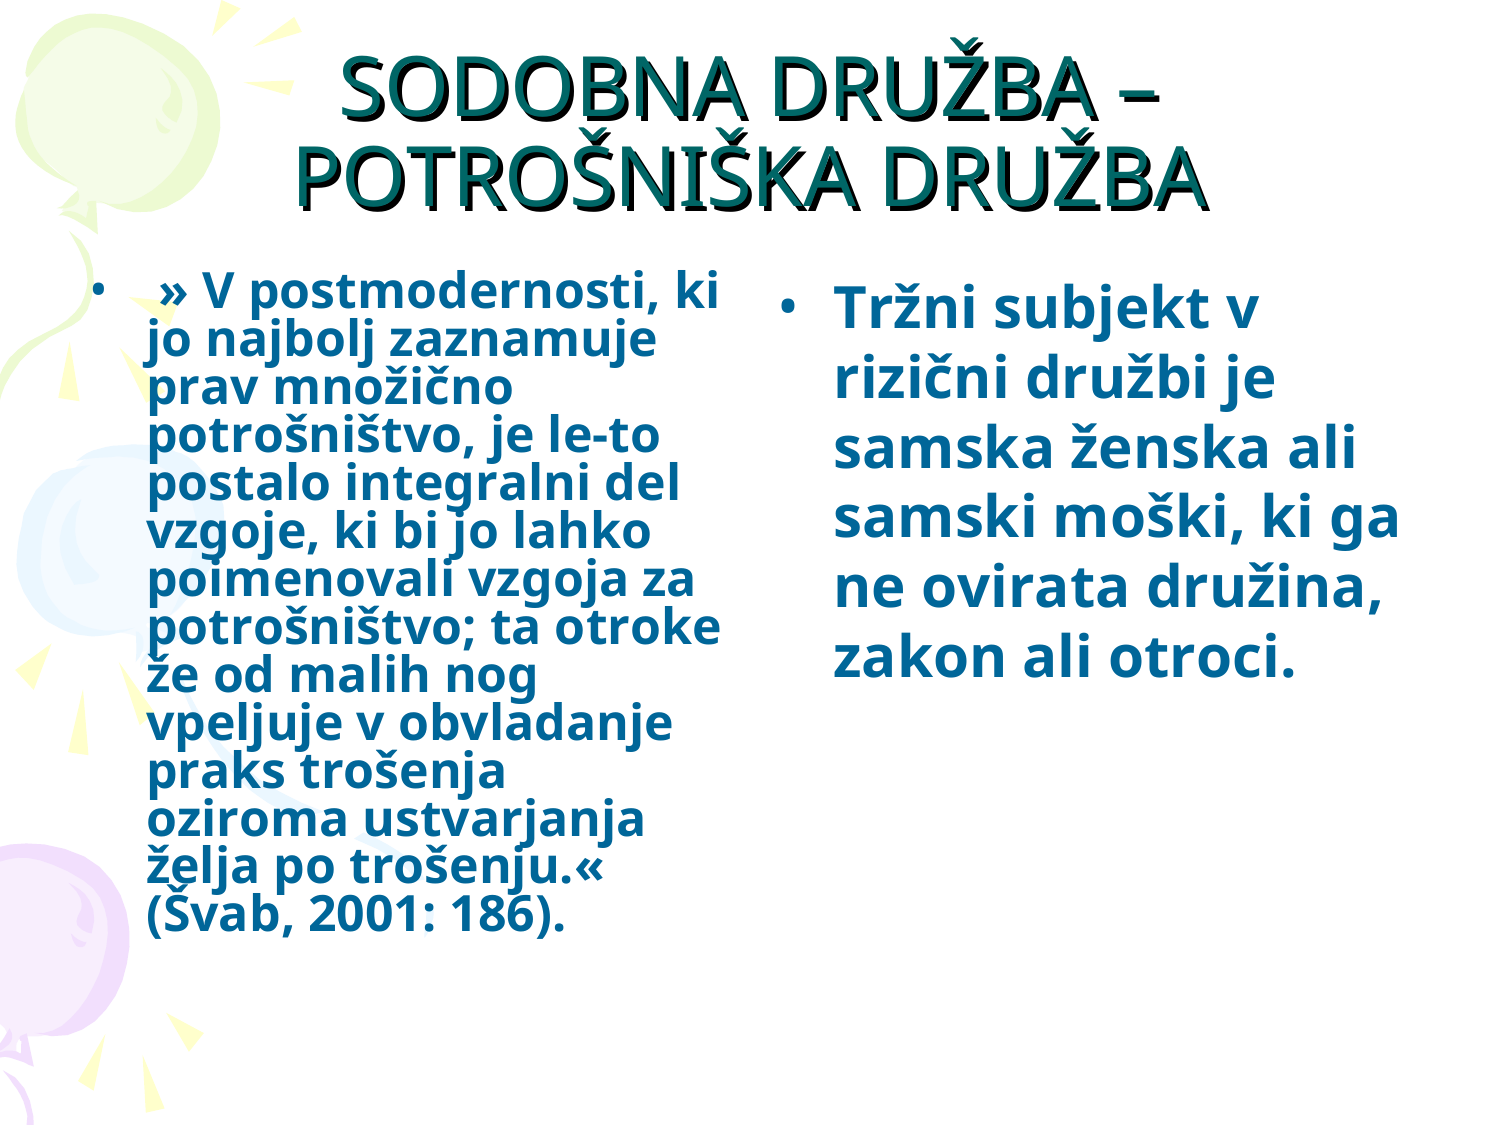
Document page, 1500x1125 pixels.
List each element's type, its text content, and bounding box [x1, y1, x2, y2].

title SODOBNA DRUŽBA – POTROŠNIŠKA DRUŽBA [72, 16, 1426, 233]
list » V postmodernosti, ki jo najbolj zaznamuje prav množično potrošništvo, je le-to postalo integralni del vzgoje, ki bi jo lahko poimenovali vzgoja za potrošništvo; ta otroke že od malih nog vpeljuje v obvladanje praks trošenja oziroma ustvarjanja želja po trošenju.« (Švab, 2001: 186). [75, 262, 738, 994]
list Tržni subjekt v rizični družbi je samska ženska ali samski moški, ki ga ne ovirata družina, zakon ali otroci. [762, 262, 1426, 994]
